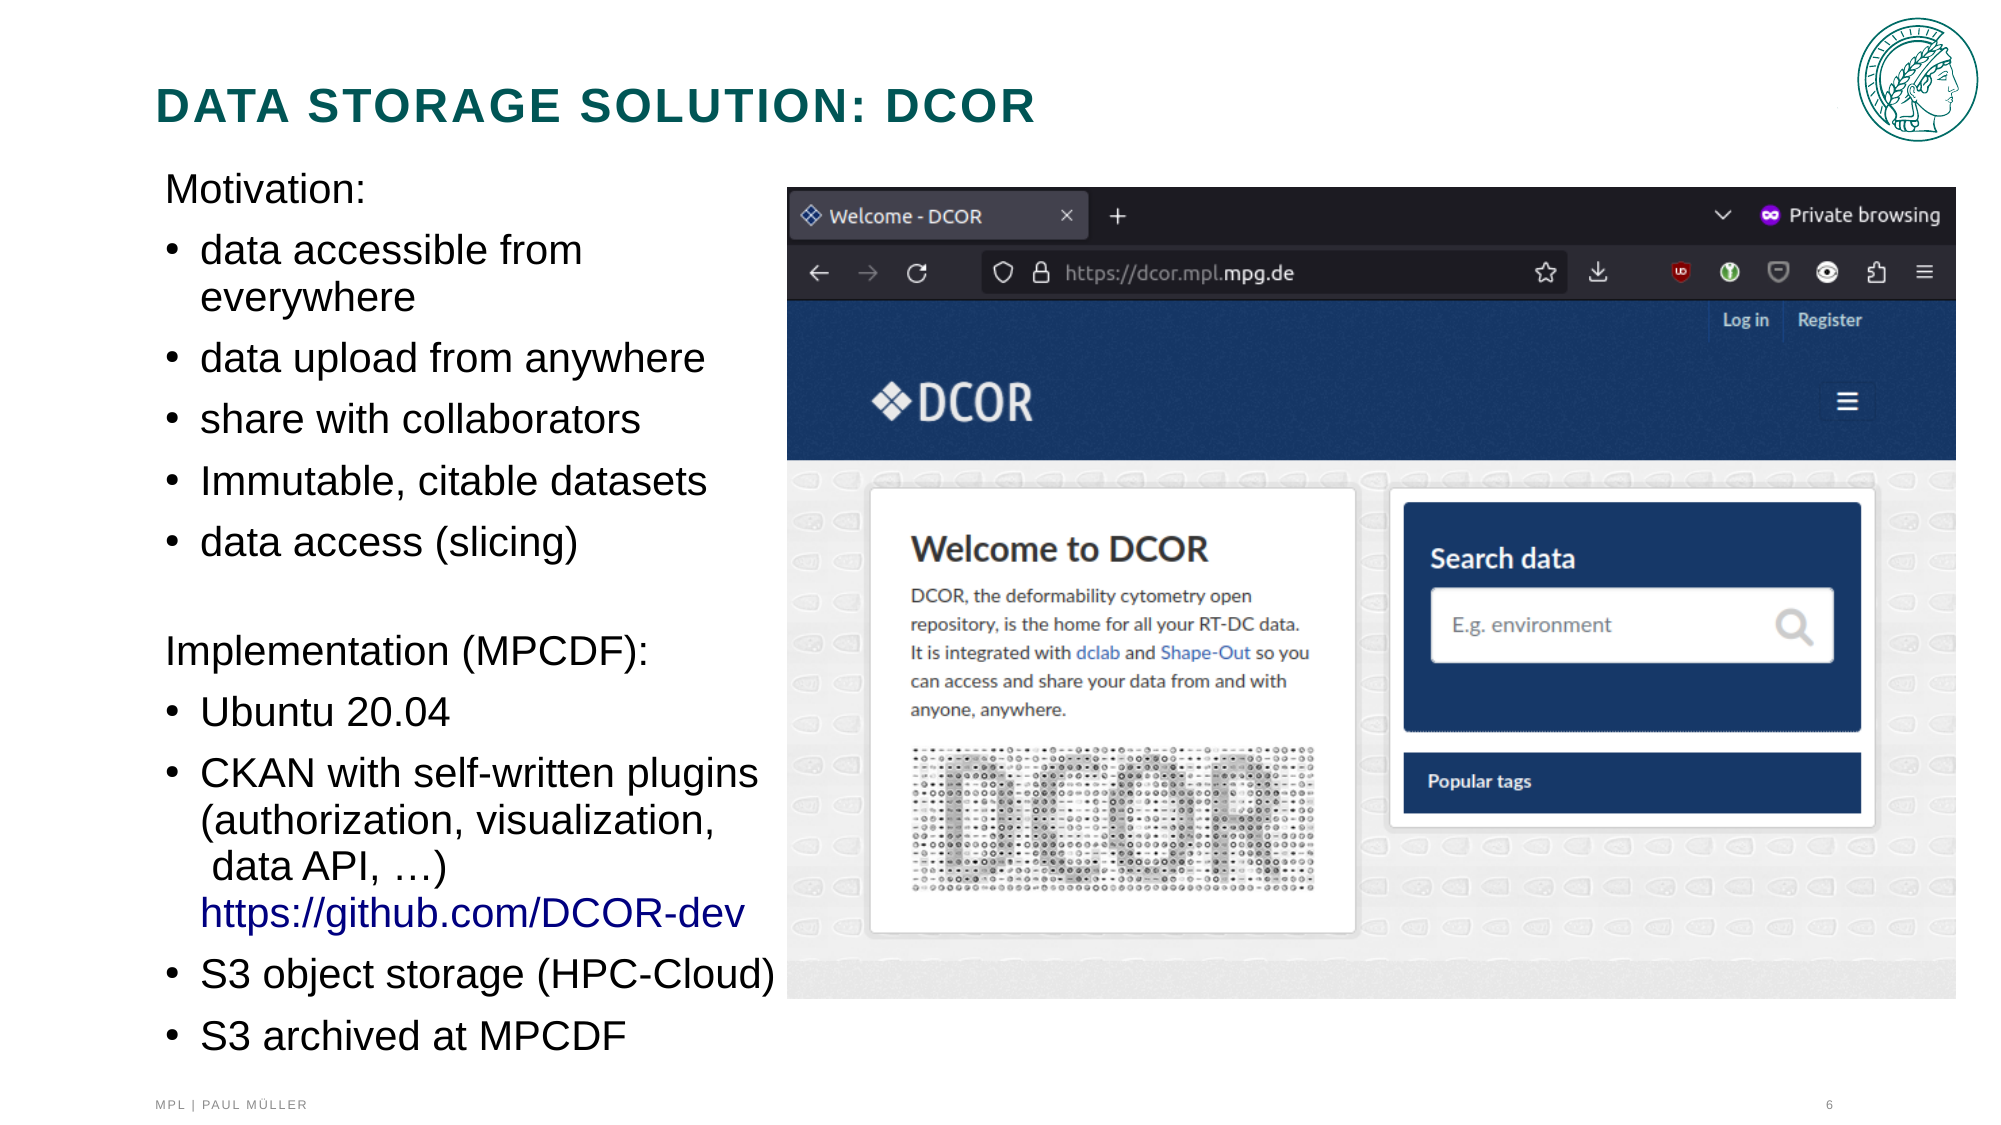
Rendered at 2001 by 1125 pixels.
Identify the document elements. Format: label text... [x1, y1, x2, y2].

footer MPL | Paul Müller <number> [155, 1082, 1845, 1112]
picture [787, 187, 1956, 999]
text_box Motivation: data accessible from everywhere data upload from anywhere share with collaborators Immutable, citable datasets data access (slicing) Implementation (MPCDF): Ubuntu 20.04 CKAN with self-written plugins (authorization, visualization, data API, …) https://github.com/DCOR-dev S3 object storage (HPC-Cloud) S3 archived at MPCDF [150, 157, 826, 1067]
title Data storage solution: DCOR [155, 78, 1845, 153]
